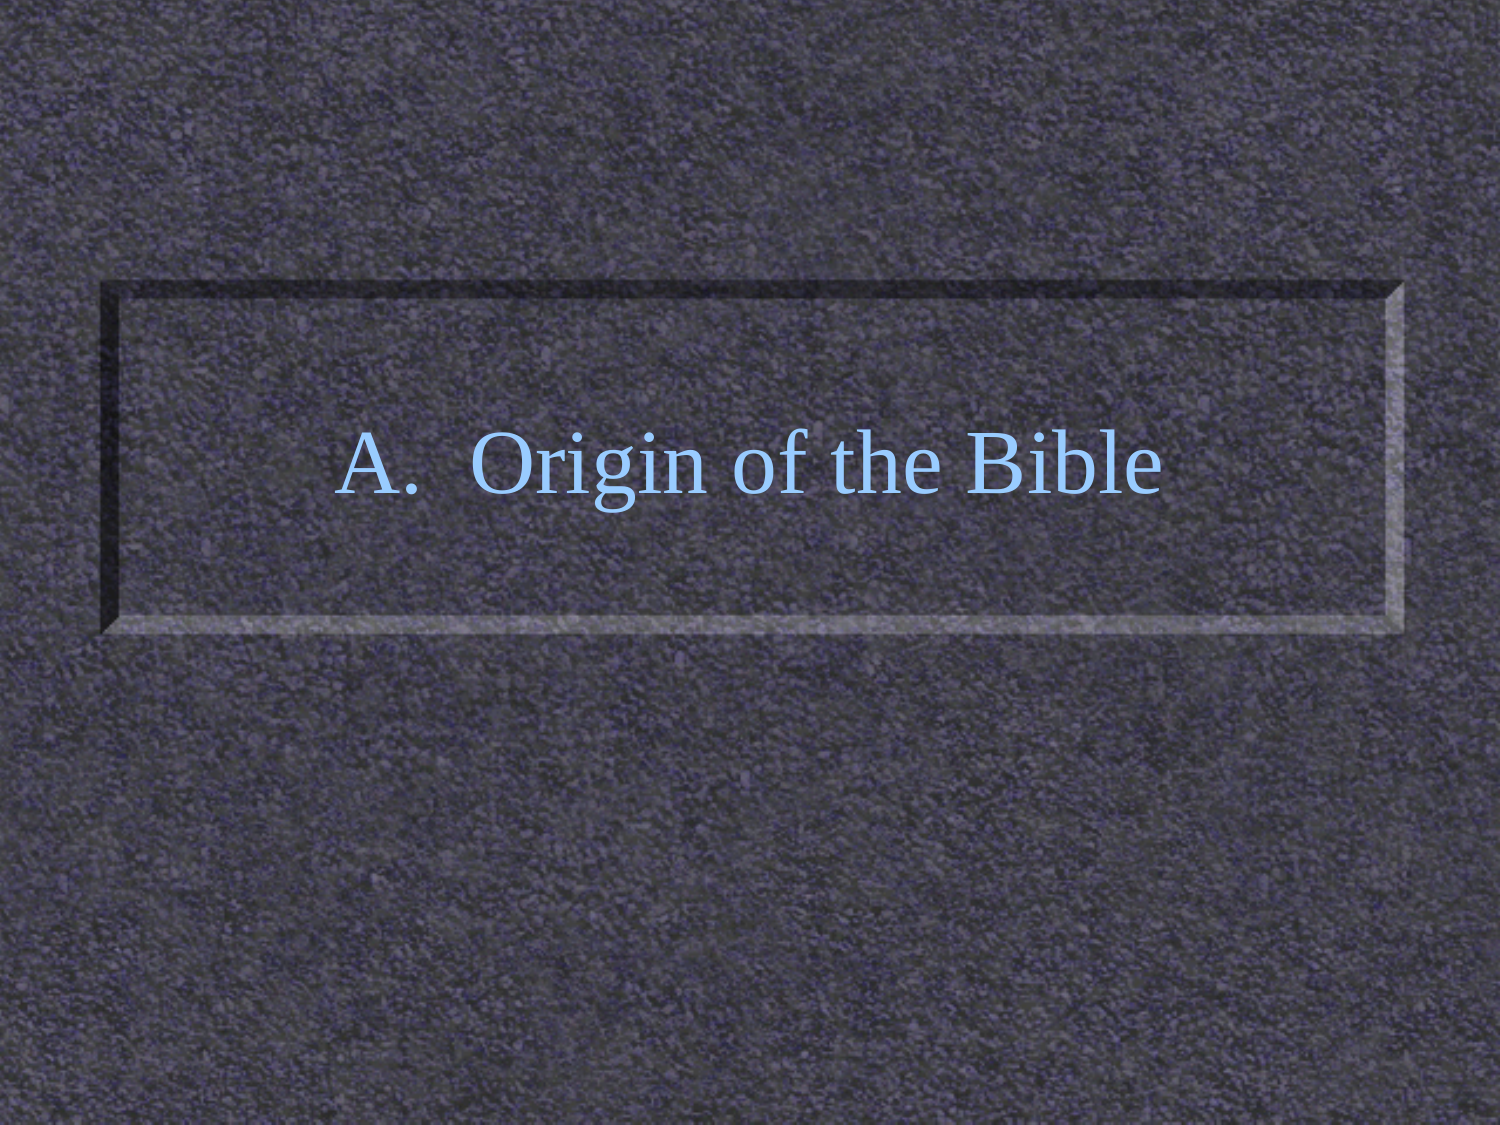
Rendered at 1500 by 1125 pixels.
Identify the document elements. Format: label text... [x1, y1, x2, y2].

picture [0, 0, 1500, 1125]
title A. Origin of the Bible [150, 337, 1351, 588]
